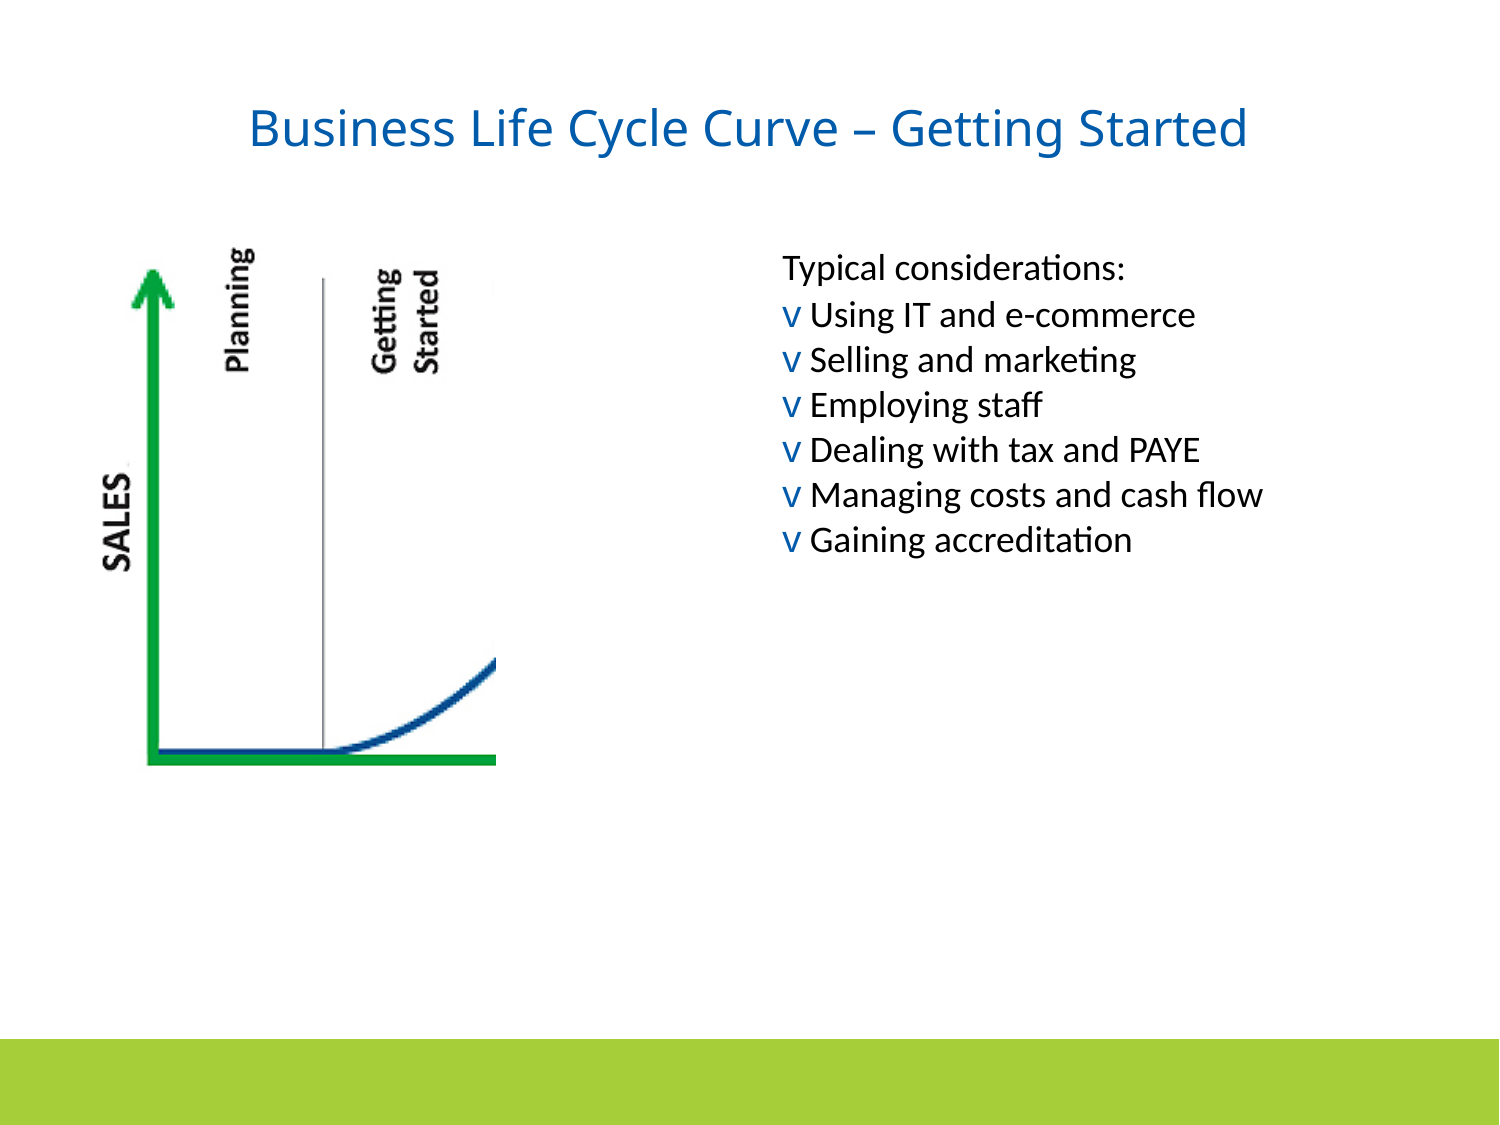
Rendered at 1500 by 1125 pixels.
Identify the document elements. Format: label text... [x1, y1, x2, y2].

text_box Typical considerations: v Using IT and e-commerce v Selling and marketing v Employing staff v Dealing with tax and PAYE v Managing costs and cash flow v Gaining accreditation [767, 235, 1382, 886]
picture [89, 235, 496, 827]
text_box Business Life Cycle Curve – Getting Started [117, 88, 1382, 178]
text_box [0, 1039, 1499, 1125]
